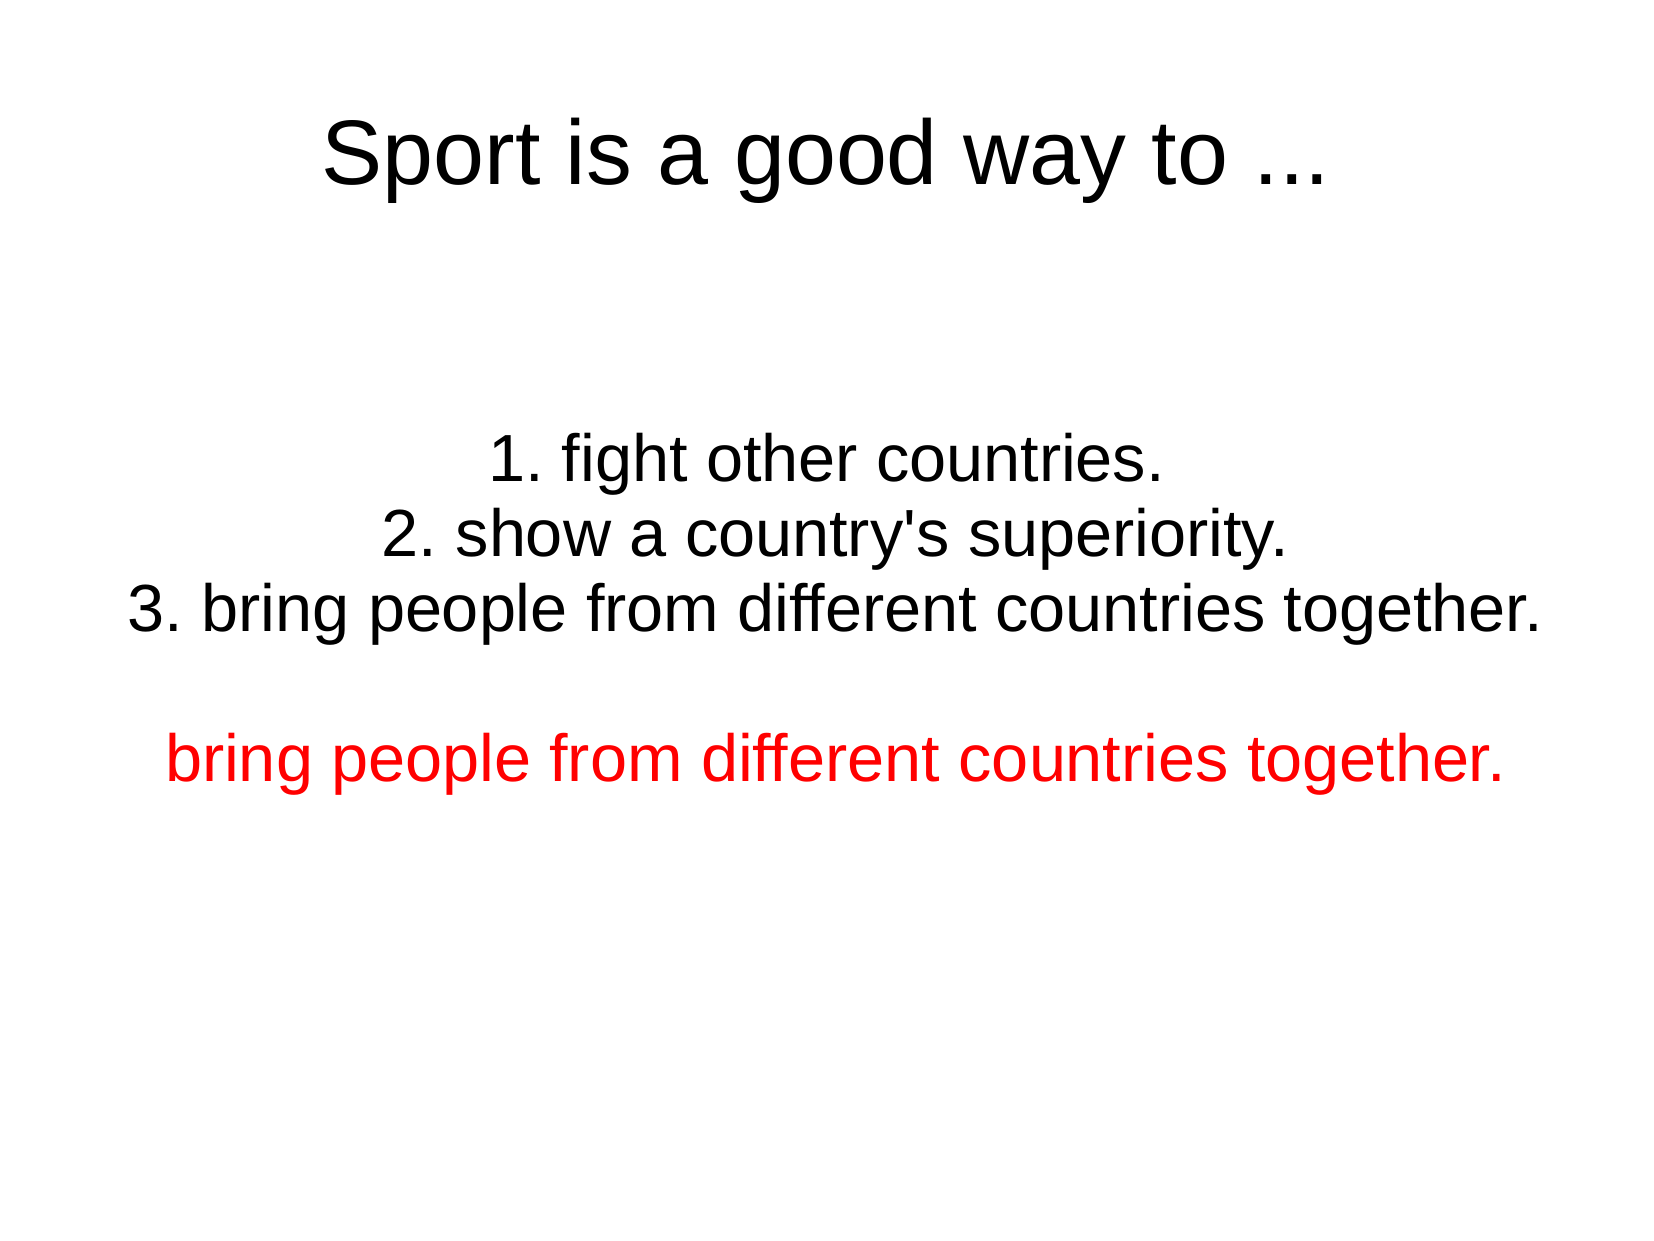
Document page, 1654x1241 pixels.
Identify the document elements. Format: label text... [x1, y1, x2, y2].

subtitle 1. fight other countries. 2. show a country's superiority. 3. bring people from different countries together. bring people from different countries together. [65, 248, 1607, 1193]
title Sport is a good way to ... [82, 49, 1571, 248]
